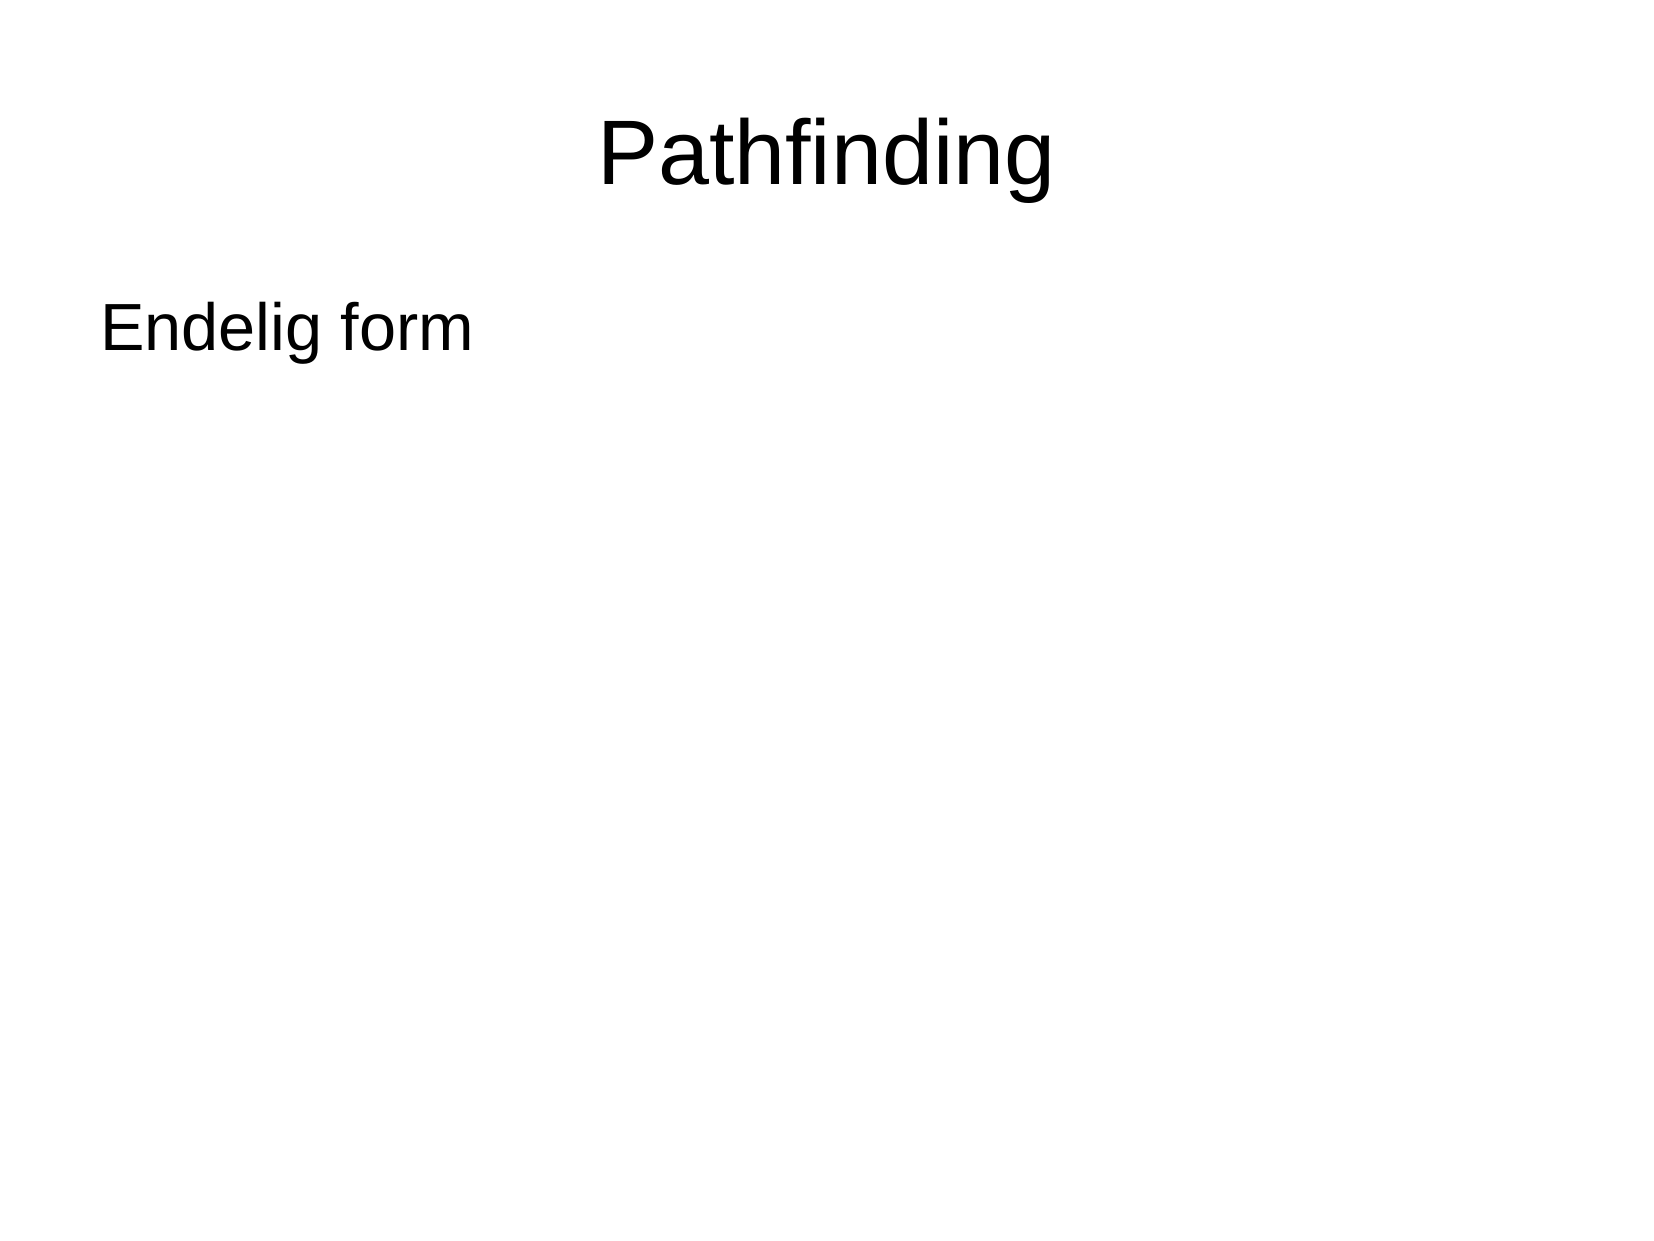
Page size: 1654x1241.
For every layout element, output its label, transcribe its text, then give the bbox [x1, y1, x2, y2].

title Pathfinding [82, 49, 1571, 257]
list Endelig form [82, 290, 809, 1109]
